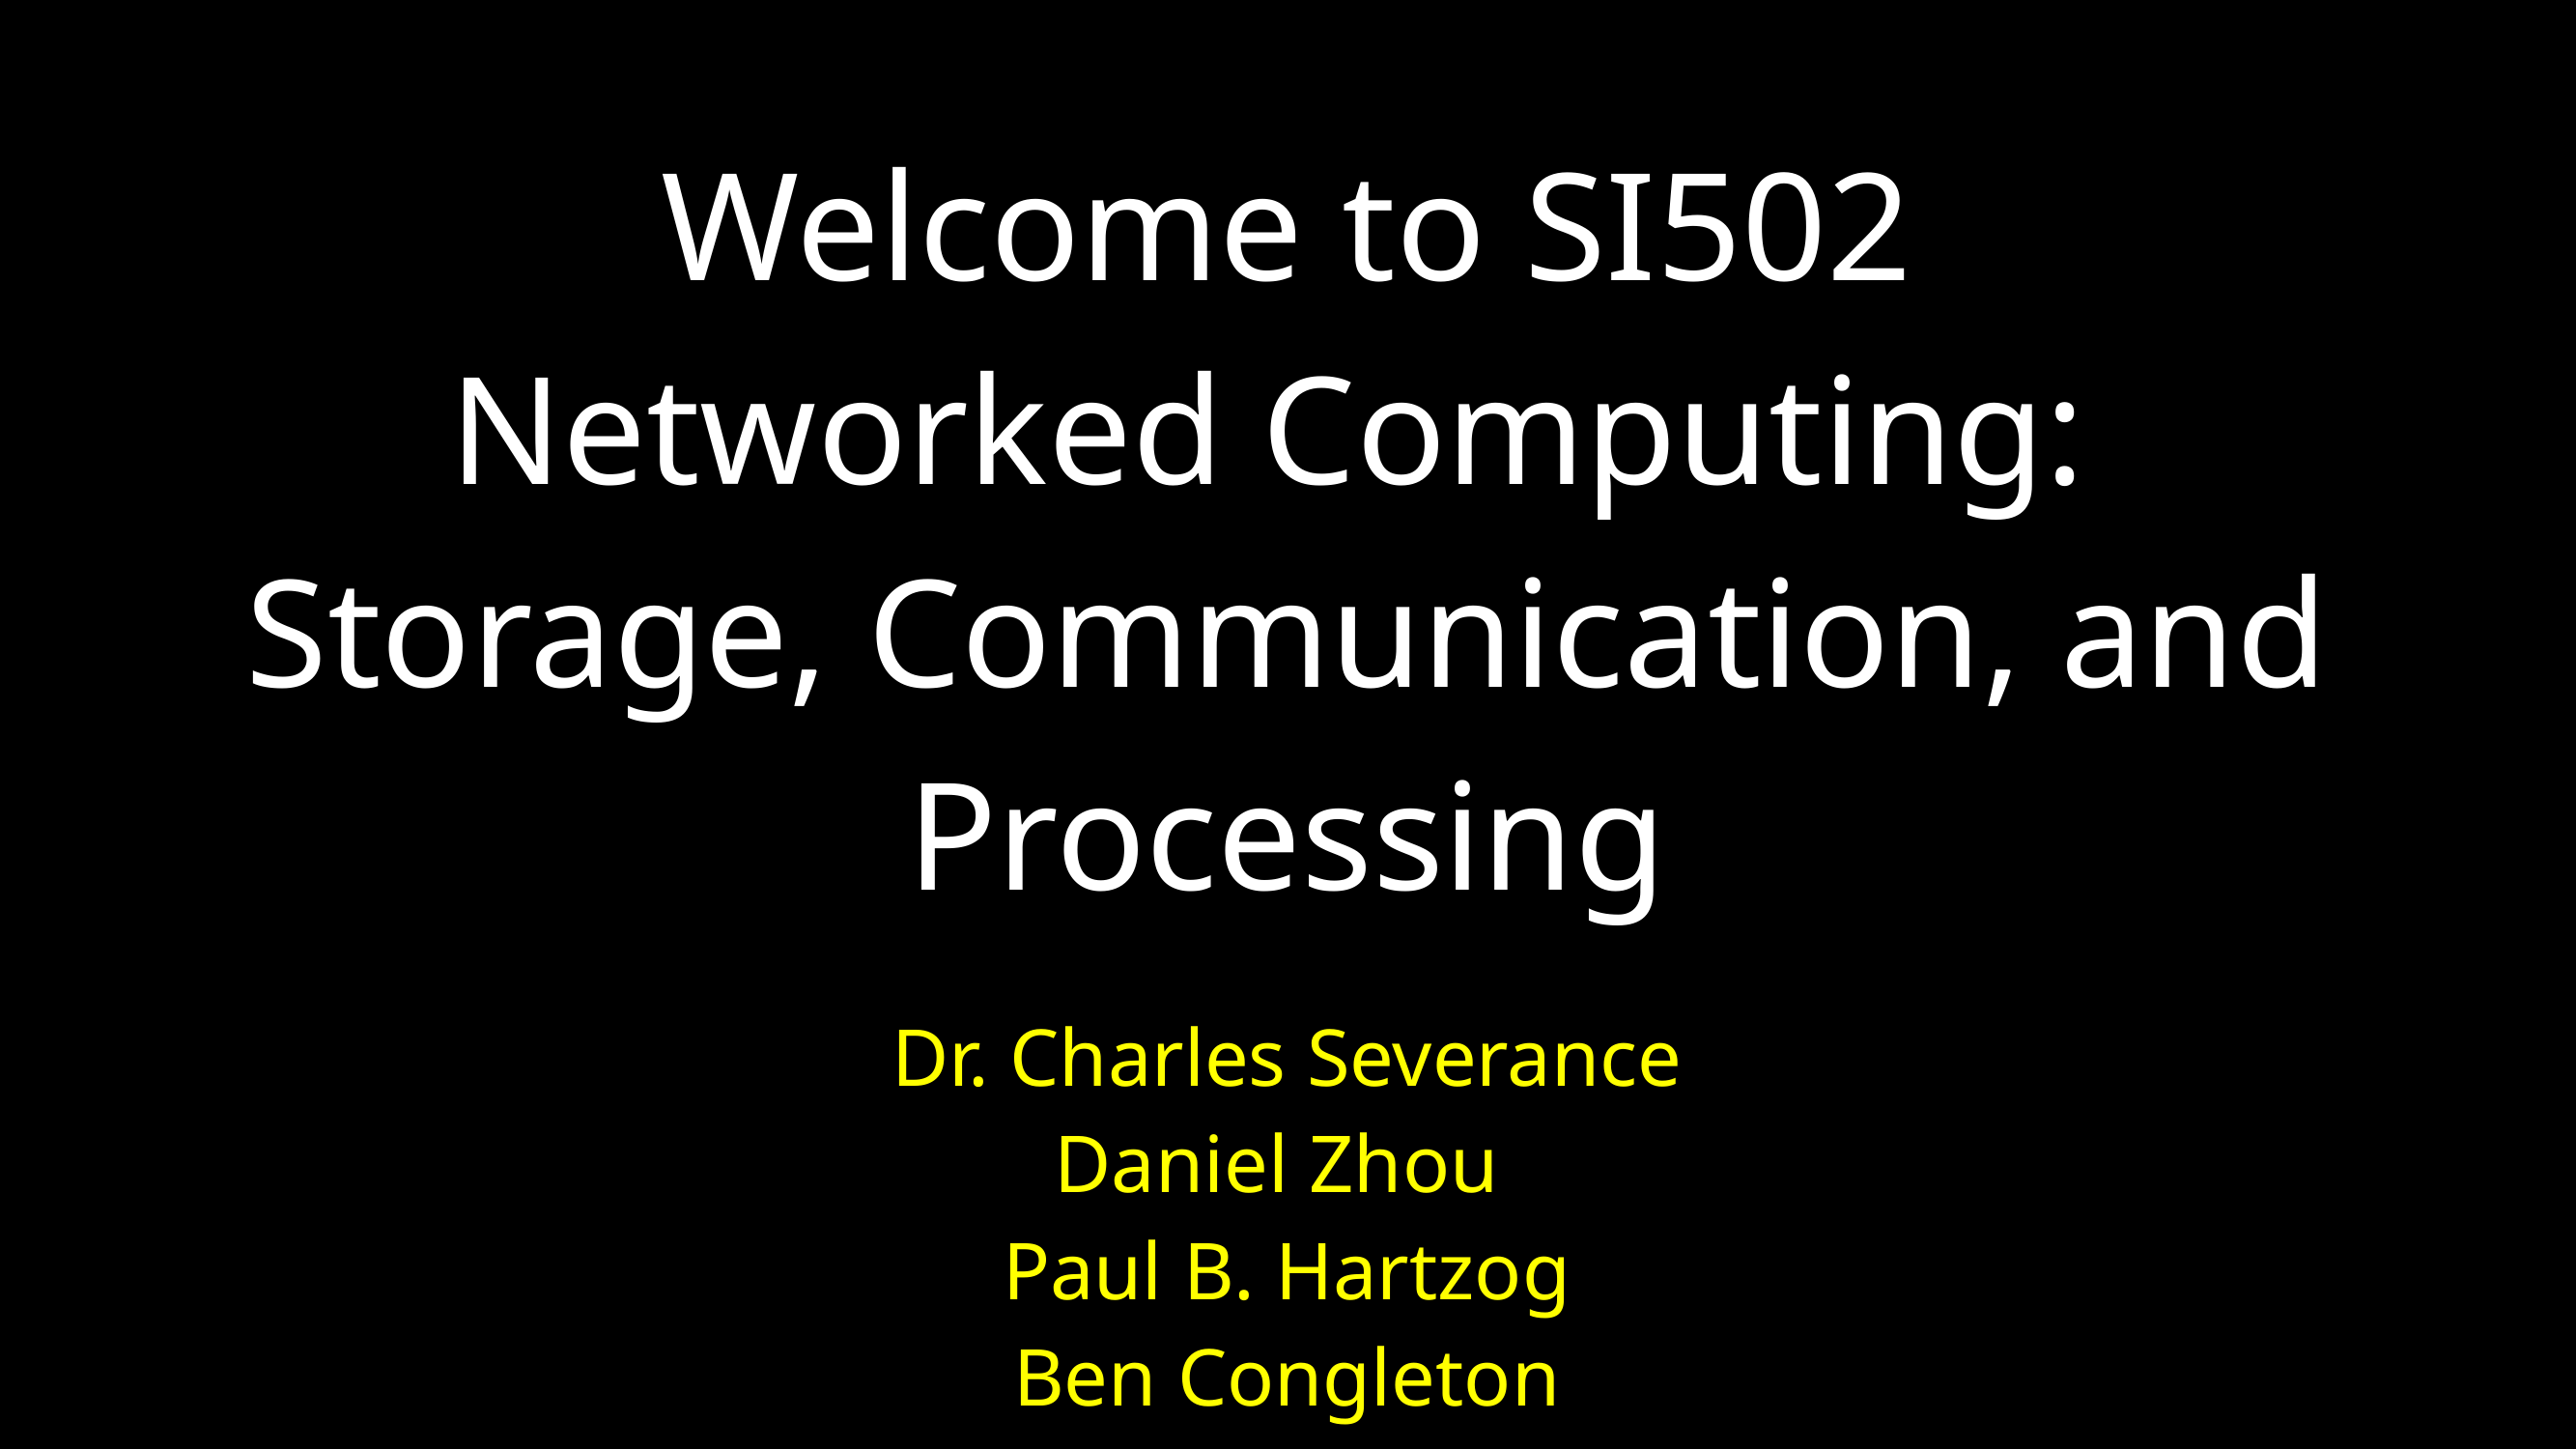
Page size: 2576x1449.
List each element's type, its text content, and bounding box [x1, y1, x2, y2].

list Dr. Charles Severance Daniel Zhou Paul B. Hartzog Ben Congleton [183, 996, 2392, 1385]
title Welcome to SI502 Networked Computing: Storage, Communication, and Processing [183, 213, 2392, 940]
